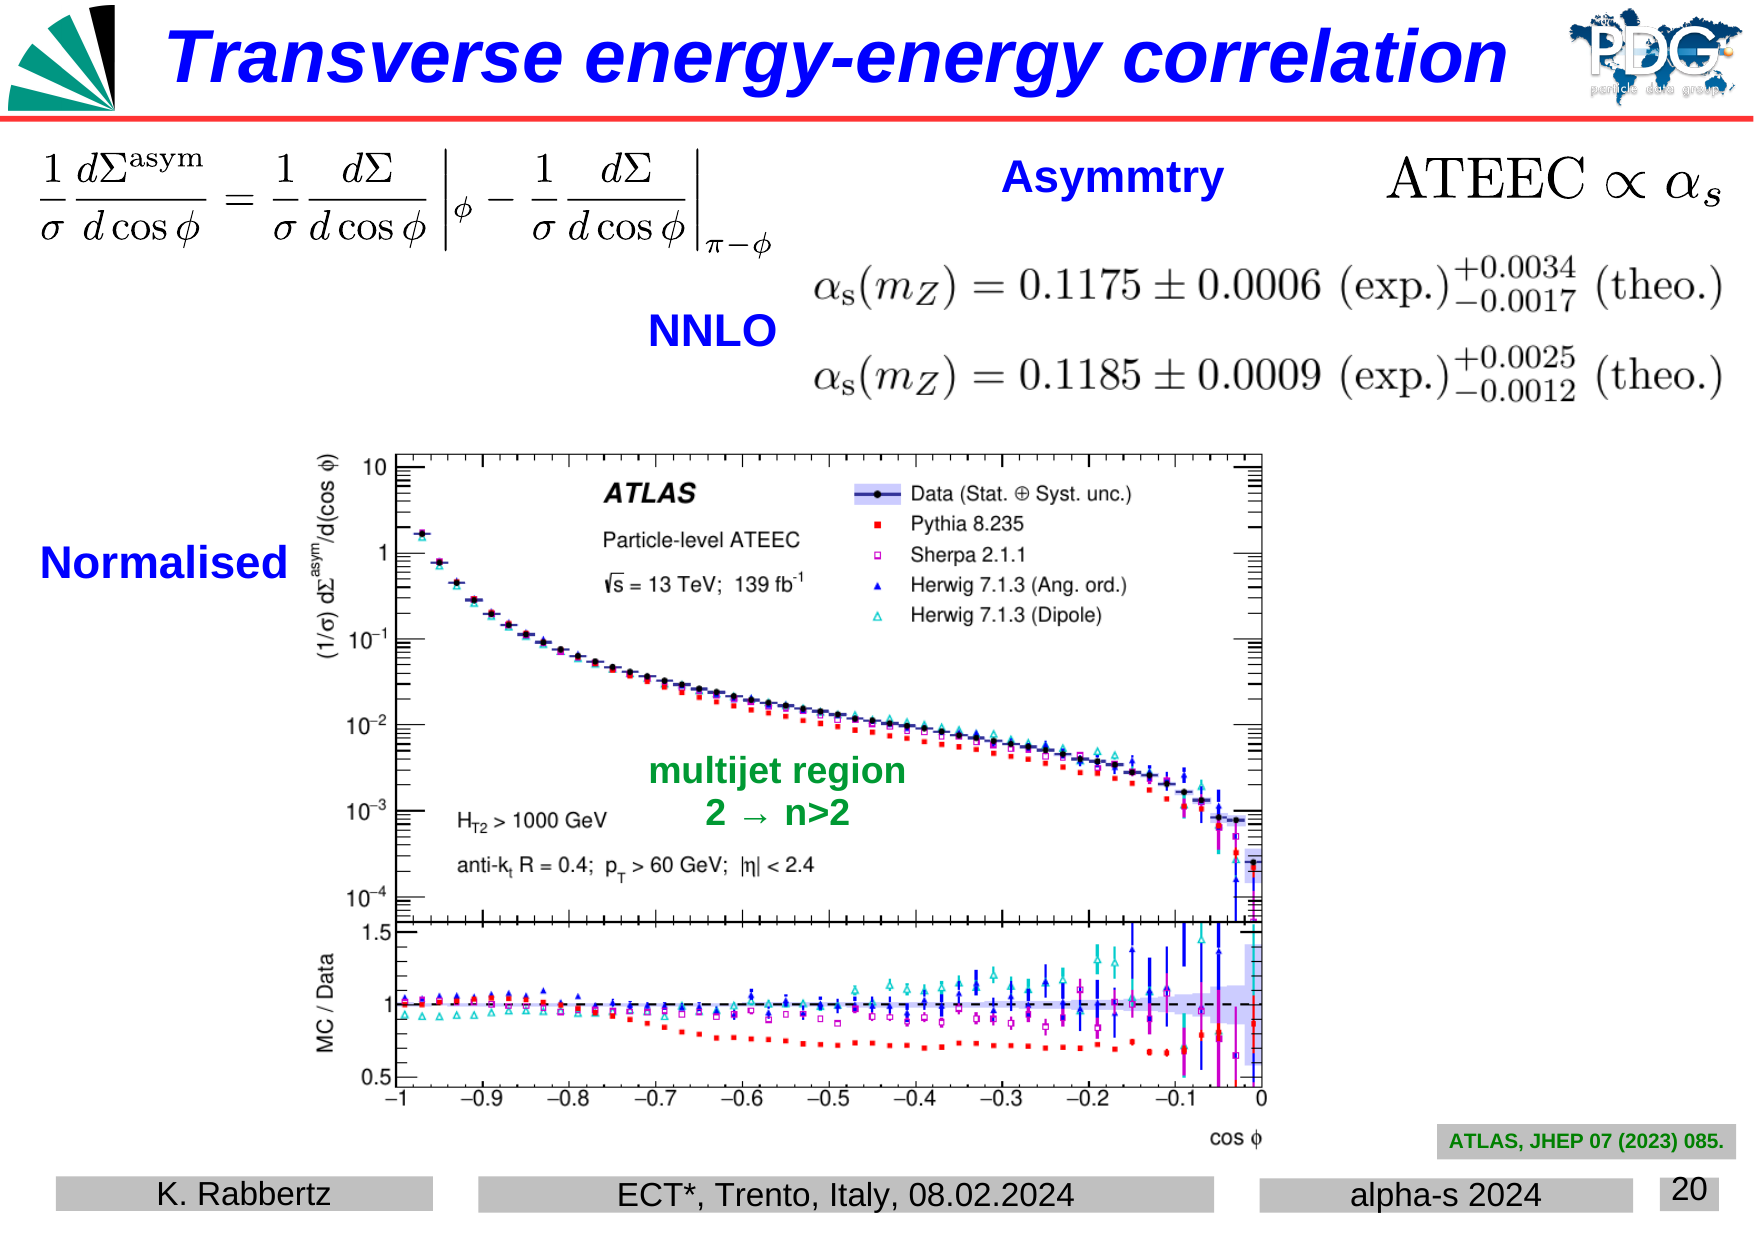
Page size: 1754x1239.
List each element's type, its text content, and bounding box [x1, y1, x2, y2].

text_box ATLAS, JHEP 07 (2023) 085. [1437, 1124, 1737, 1160]
text_box multijet region 2 → n>2 [636, 743, 920, 840]
text_box Normalised [27, 530, 321, 600]
text_box Asymmtry [989, 144, 1242, 208]
title Transverse energy-energy correlation [129, 0, 1545, 114]
text_box [40, 148, 772, 259]
picture [798, 240, 1743, 420]
picture [1566, 6, 1746, 108]
text_box NNLO [636, 299, 790, 363]
text_box [1384, 155, 1724, 207]
picture [8, 5, 115, 112]
picture [306, 446, 1277, 1160]
